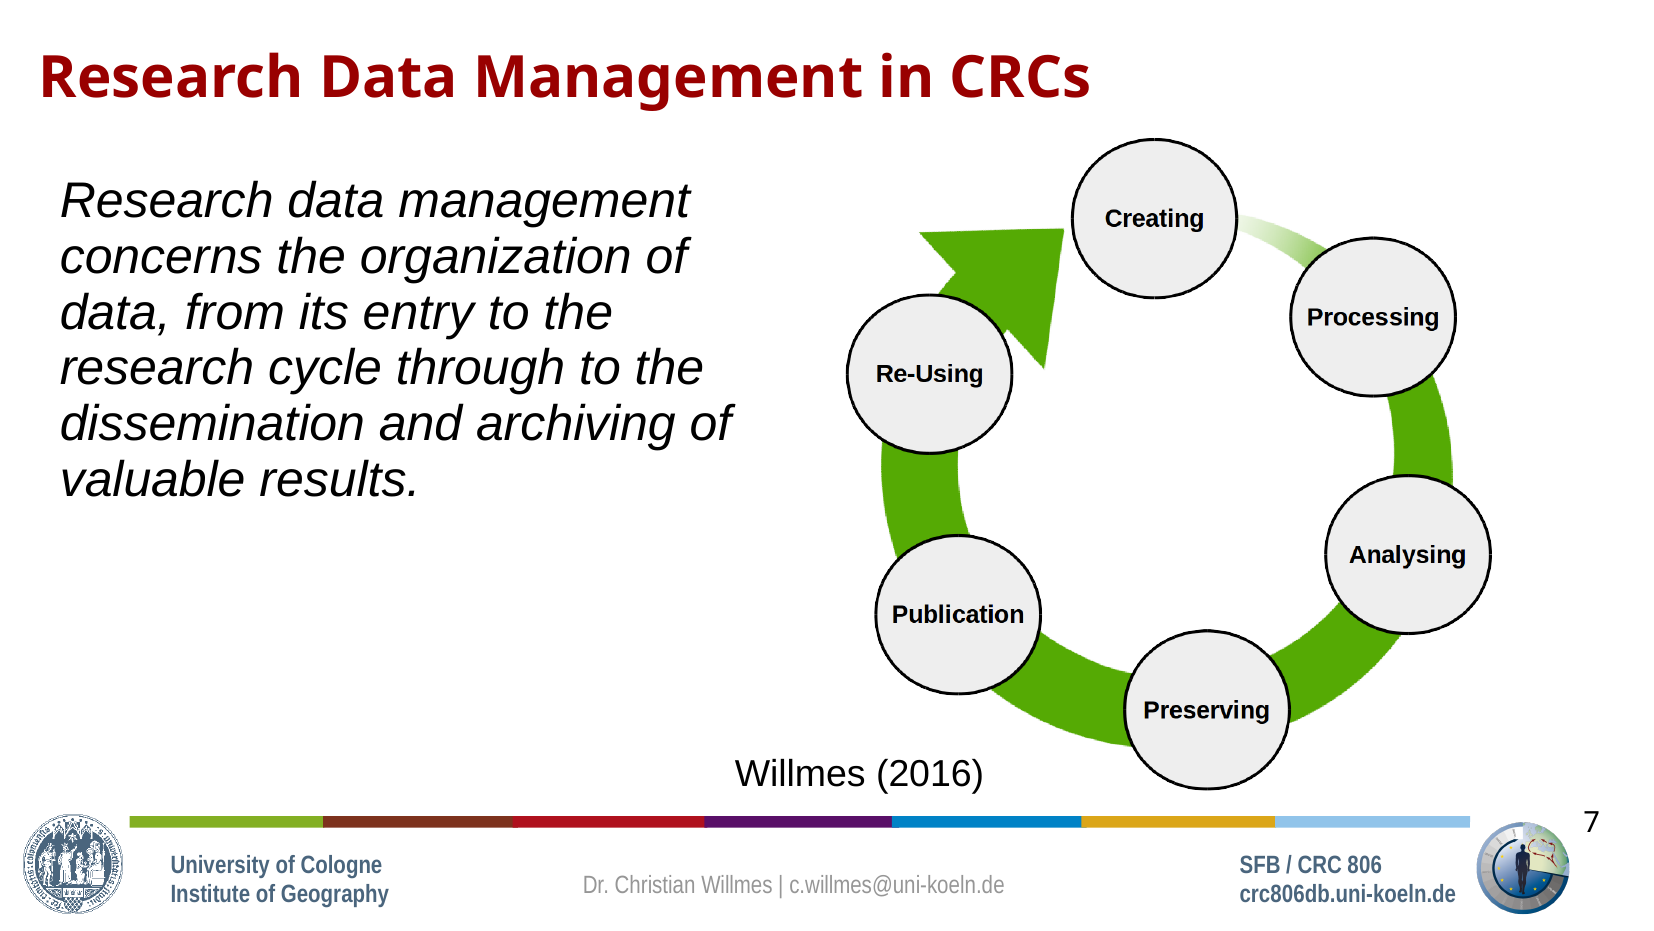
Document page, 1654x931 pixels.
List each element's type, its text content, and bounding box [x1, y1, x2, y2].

title Research Data Management in CRCs [38, 34, 1446, 115]
picture [701, 136, 1588, 801]
text_box Research data management concerns the organization of data, from its entry to the research cycle through to the dissemination and archiving of valuable results. [45, 165, 826, 515]
picture [22, 813, 123, 914]
picture [1475, 821, 1571, 916]
text_box Willmes (2016) [720, 744, 1000, 802]
